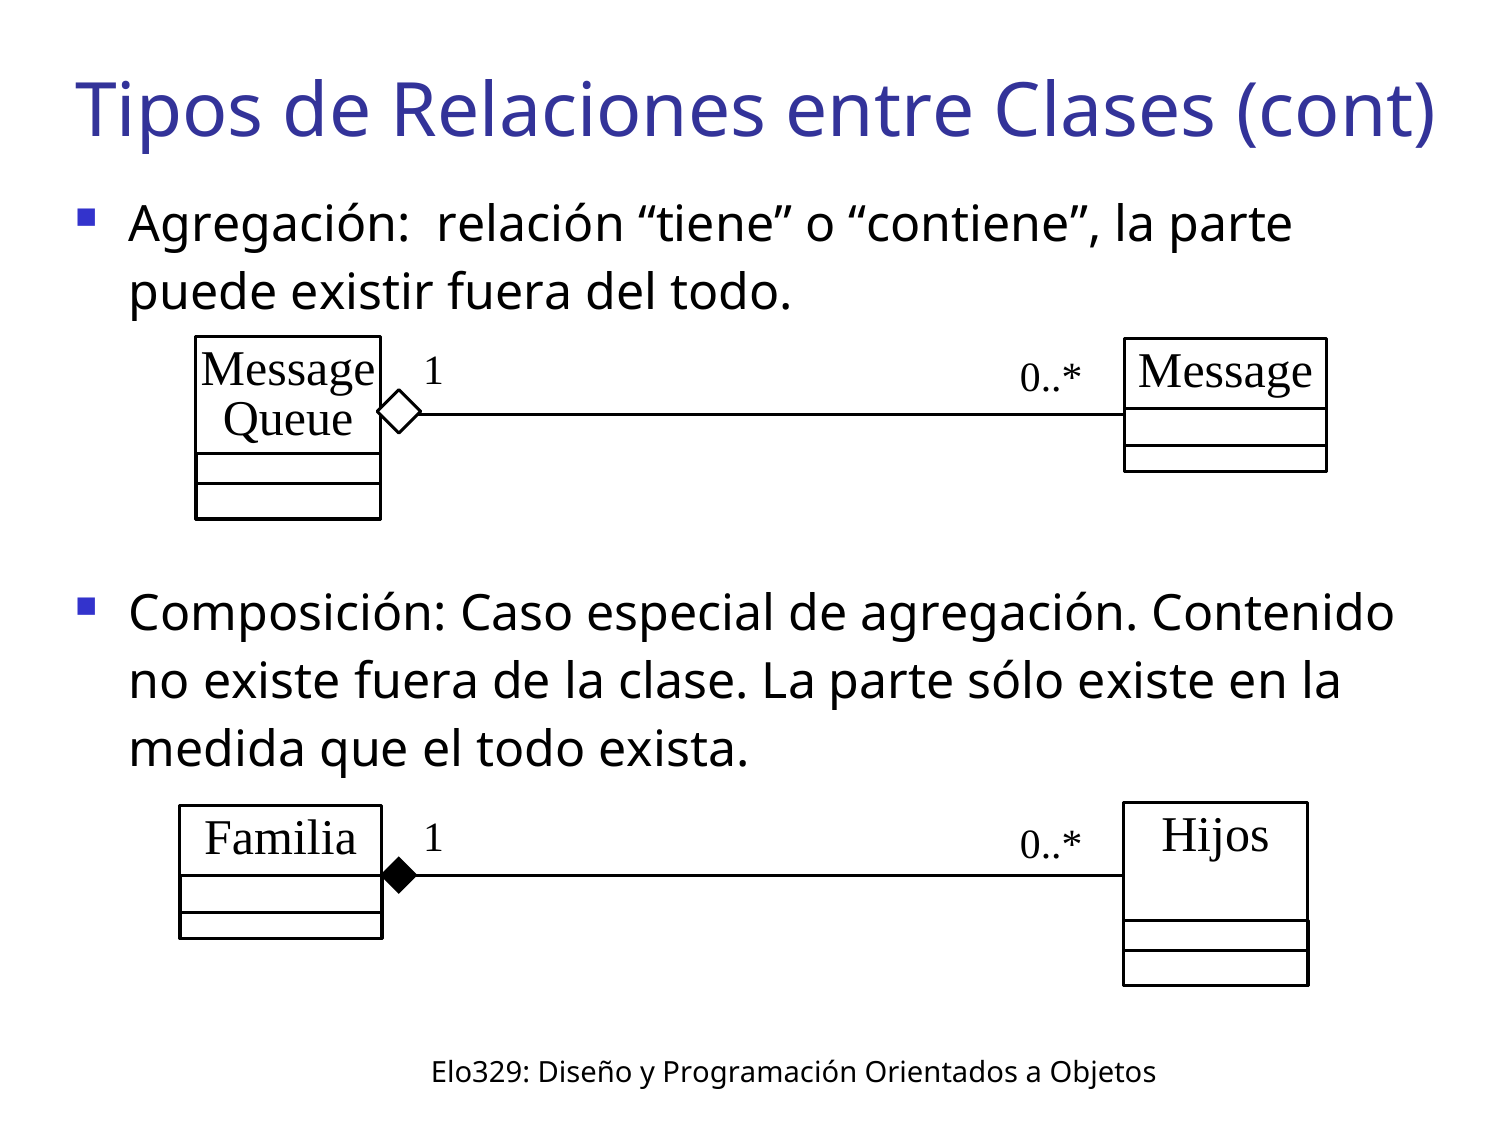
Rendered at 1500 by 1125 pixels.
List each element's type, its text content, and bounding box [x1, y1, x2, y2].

text_box 0..* [1005, 817, 1225, 883]
text_box Message Queue [195, 336, 381, 452]
text_box 1 [408, 343, 628, 409]
text_box 0..* [1005, 350, 1225, 416]
text_box Message [1124, 338, 1327, 407]
text_box Message [1126, 410, 1325, 470]
text_box Message Queue [198, 455, 379, 518]
text_box Familia [182, 877, 381, 937]
text_box 1 [408, 810, 628, 876]
title Tipos de Relaciones entre Clases (cont) [75, 25, 1449, 188]
text_box Familia [179, 805, 382, 874]
text_box [377, 389, 421, 434]
text_box Hijos [1123, 802, 1308, 919]
text_box Hijos [1125, 922, 1307, 984]
list Agregación: relación “tiene” o “contiene”, la parte puede existir fuera del todo. Composición: Caso especial de agregación. Contenido no existe fuera de la clase. La parte sólo existe en la medida que el todo exista. [75, 187, 1398, 1020]
